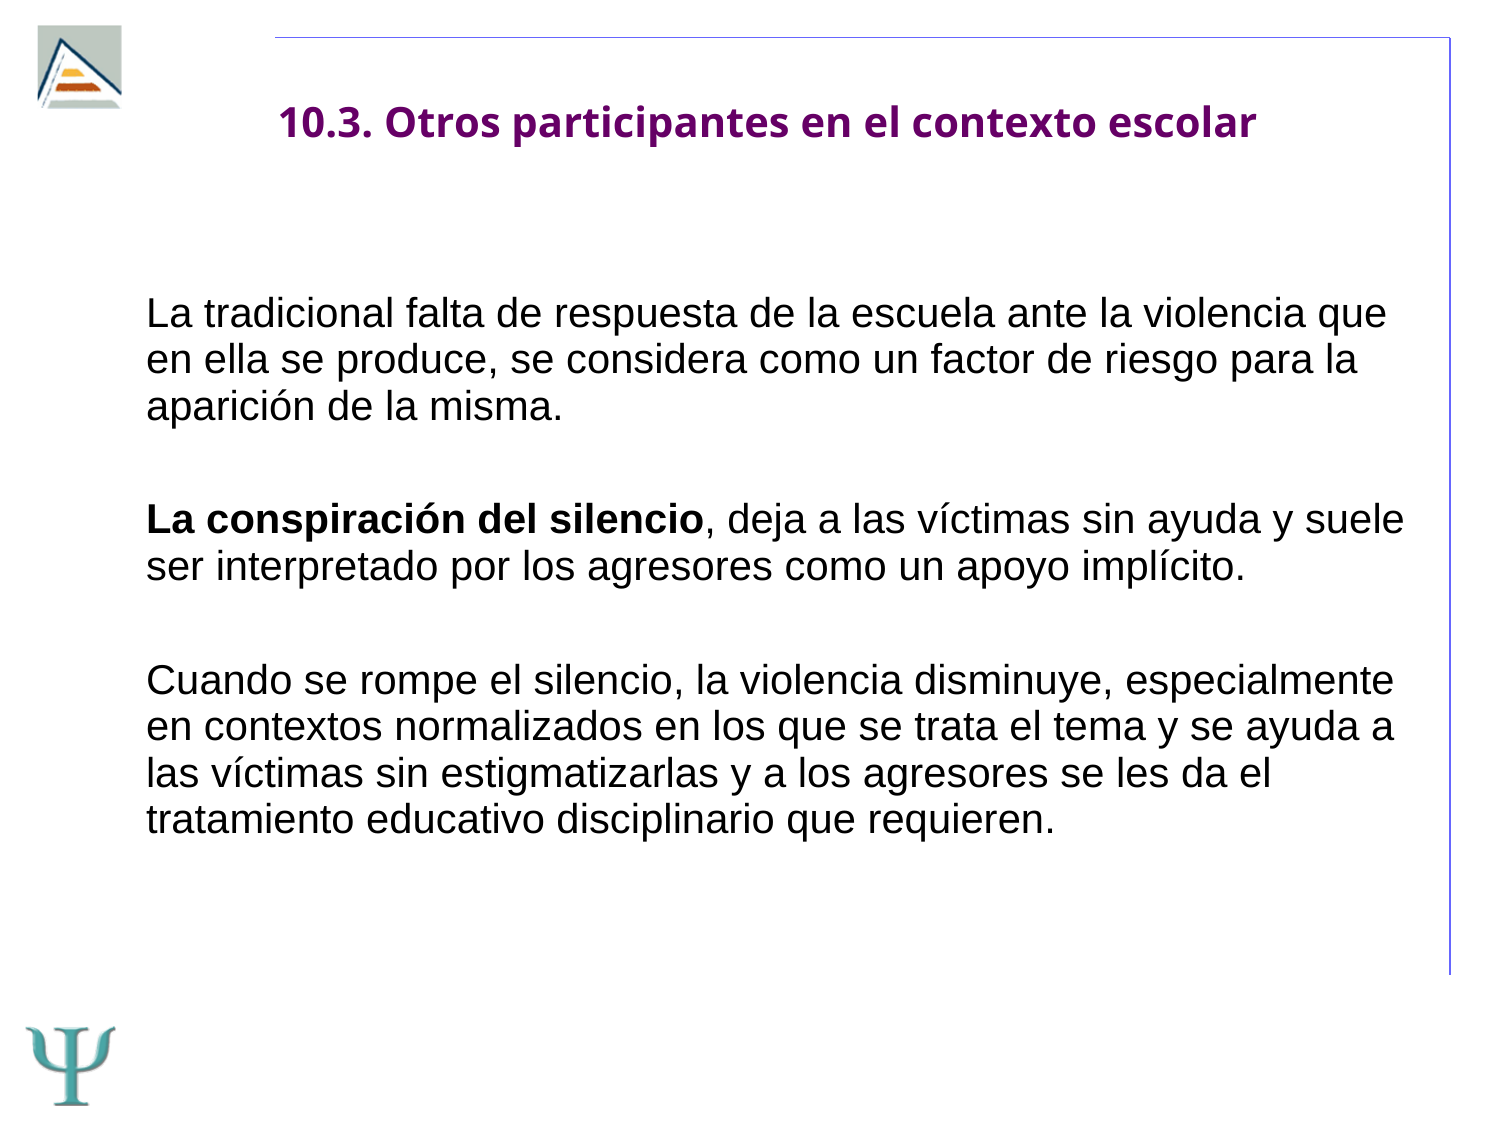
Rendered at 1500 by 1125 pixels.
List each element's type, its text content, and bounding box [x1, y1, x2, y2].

title 10.3. Otros participantes en el contexto escolar [135, 74, 1401, 168]
list La tradicional falta de respuesta de la escuela ante la violencia que en ella se produce, se considera como un factor de riesgo para la aparición de la misma. La conspiración del silencio, deja a las víctimas sin ayuda y suele ser interpretado por los agresores como un apoyo implícito. Cuando se rompe el silencio, la violencia disminuye, especialmente en contextos normalizados en los que se trata el tema y se ayuda a las víctimas sin estigmatizarlas y a los agresores se les da el tratamiento educativo disciplinario que requieren. [75, 224, 1426, 1125]
picture [37, 24, 122, 109]
picture [24, 1024, 75, 1106]
